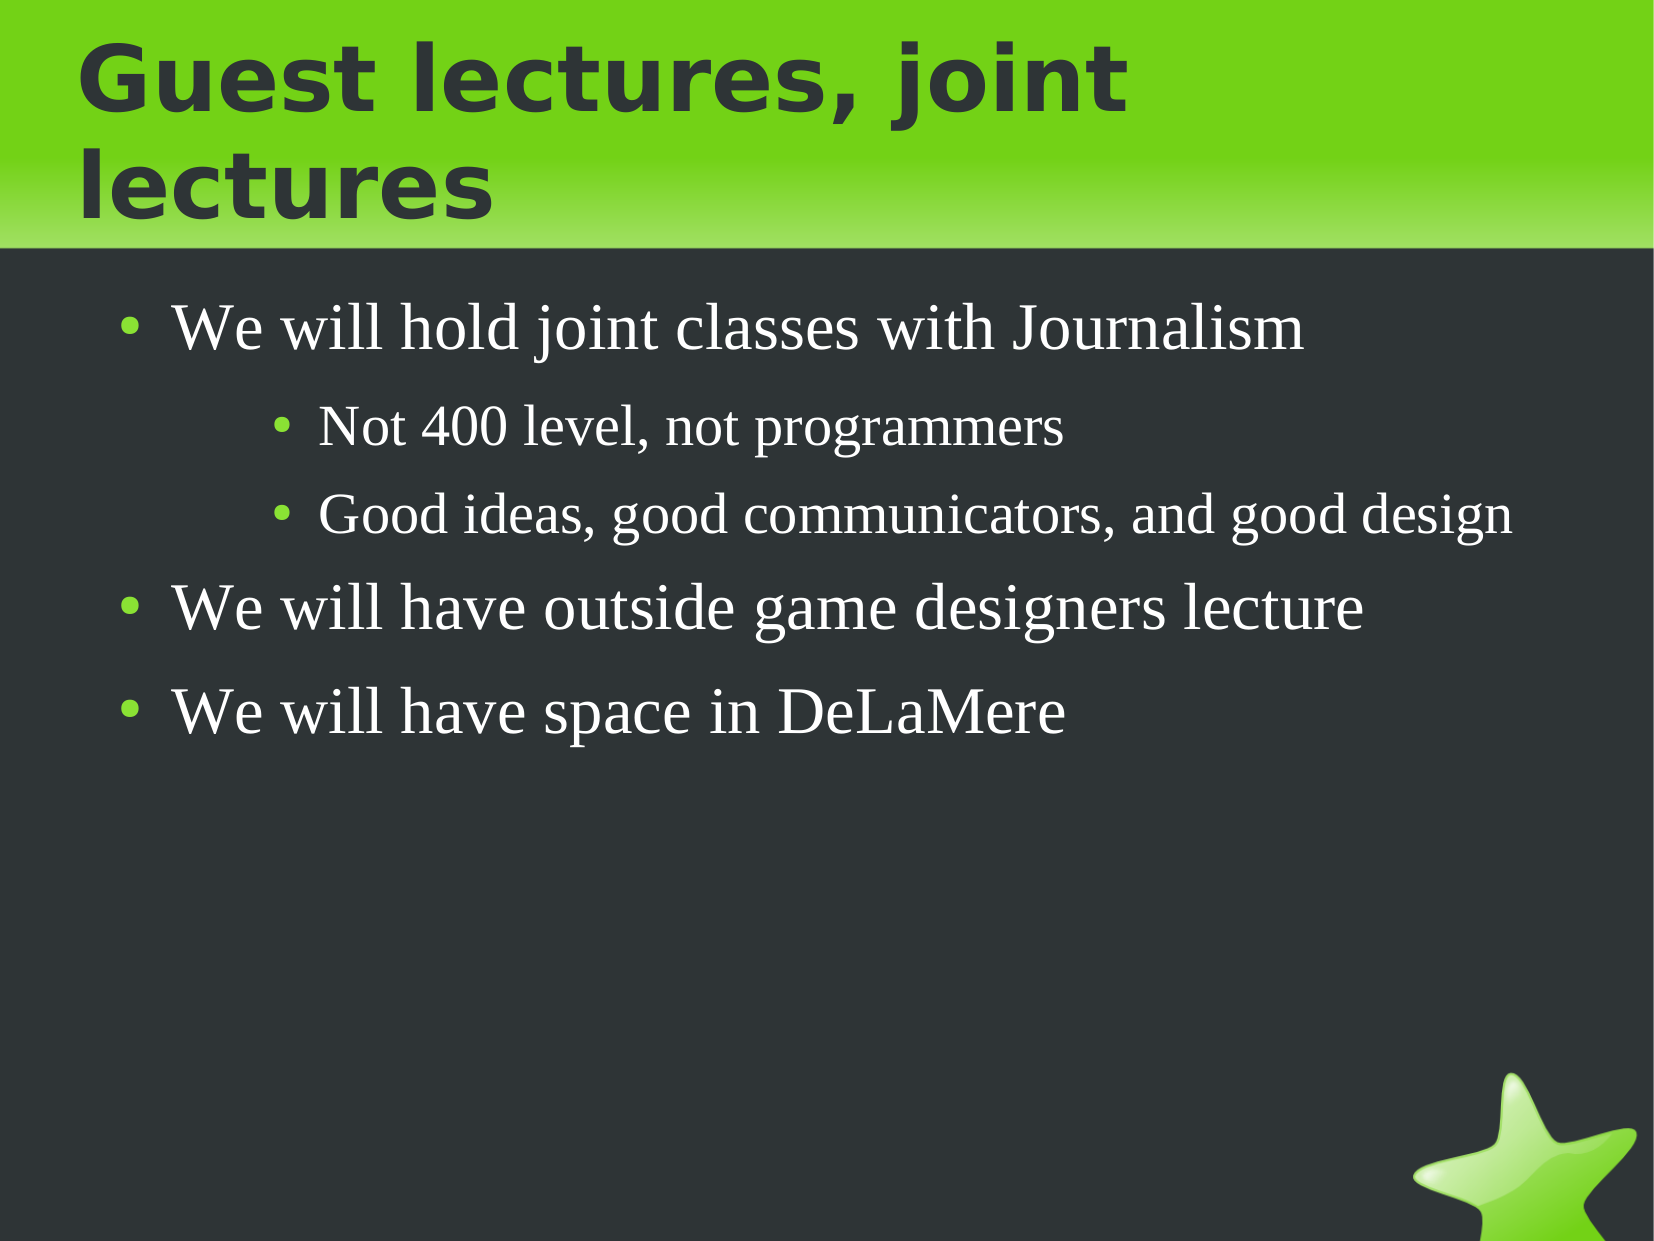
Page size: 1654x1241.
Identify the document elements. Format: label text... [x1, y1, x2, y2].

list We will hold joint classes with Journalism Not 400 level, not programmers Good ideas, good communicators, and good design We will have outside game designers lecture We will have space in DeLaMere [82, 290, 1571, 1094]
picture [0, 0, 1654, 1241]
title Guest lectures, joint lectures [76, 25, 1565, 240]
